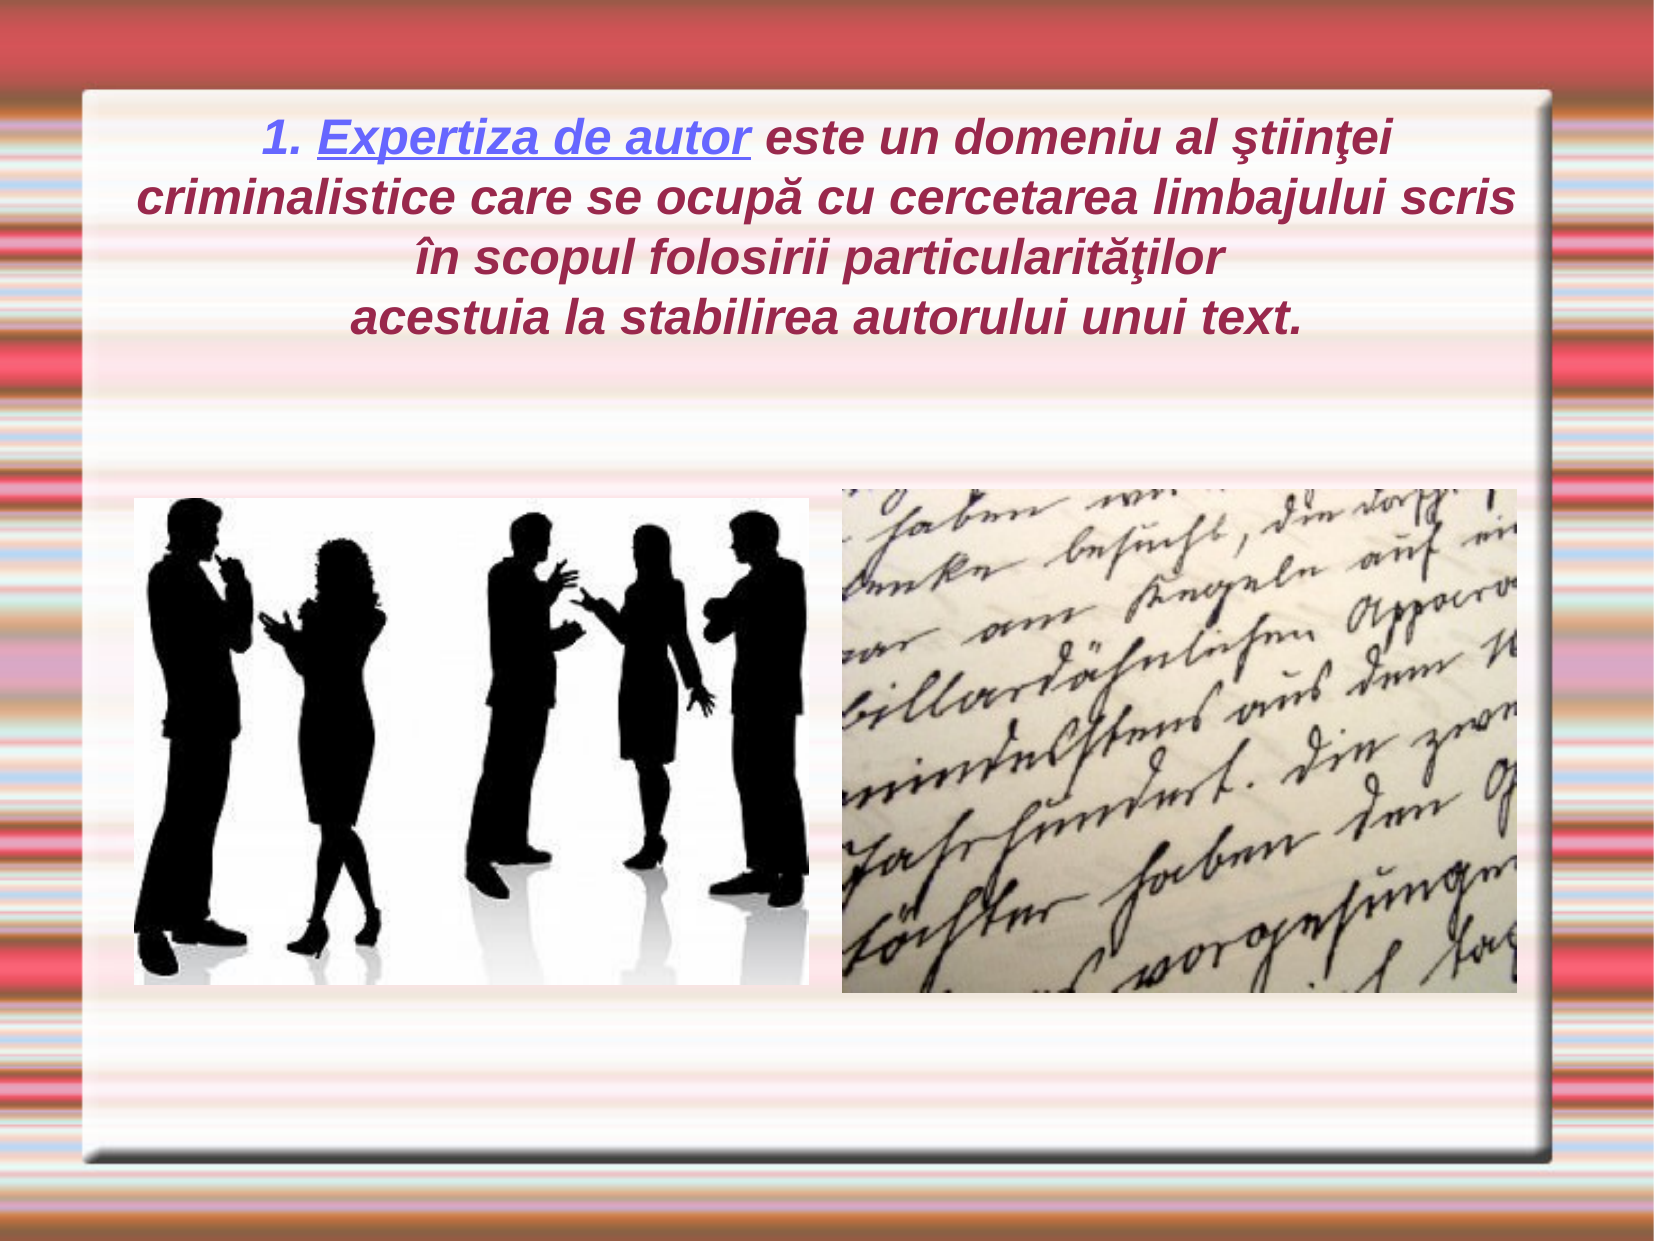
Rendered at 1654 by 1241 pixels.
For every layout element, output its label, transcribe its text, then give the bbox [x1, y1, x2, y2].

subtitle [121, 333, 1534, 1132]
title 1. Expertiza de autor este un domeniu al ştiinţei criminalistice care se ocupă cu cercetarea limbajului scris în scopul folosirii particularităţilor acestuia la stabilirea autorului unui text. [121, 104, 1534, 333]
